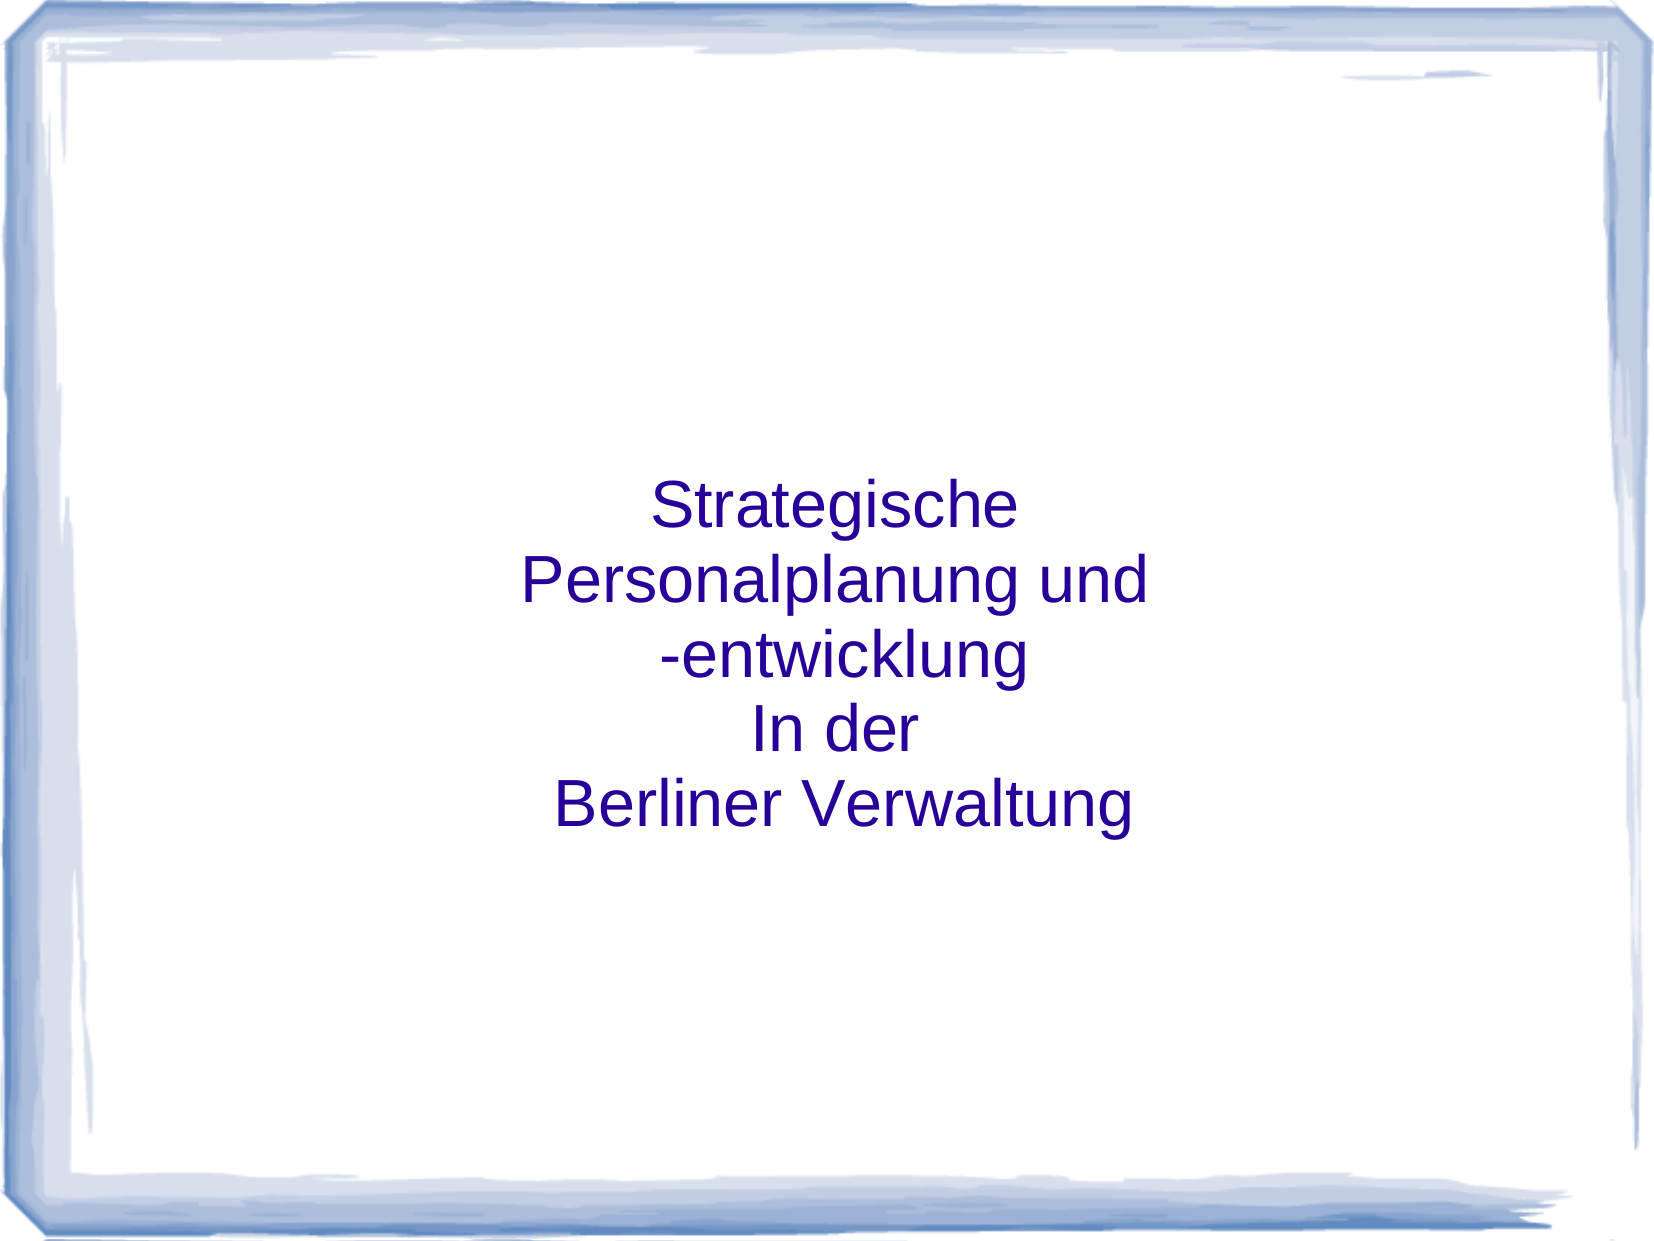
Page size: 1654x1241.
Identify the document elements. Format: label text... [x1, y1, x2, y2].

picture [0, 0, 1654, 1241]
subtitle Strategische Personalplanung und -entwicklung In der Berliner Verwaltung [118, 49, 1571, 1241]
